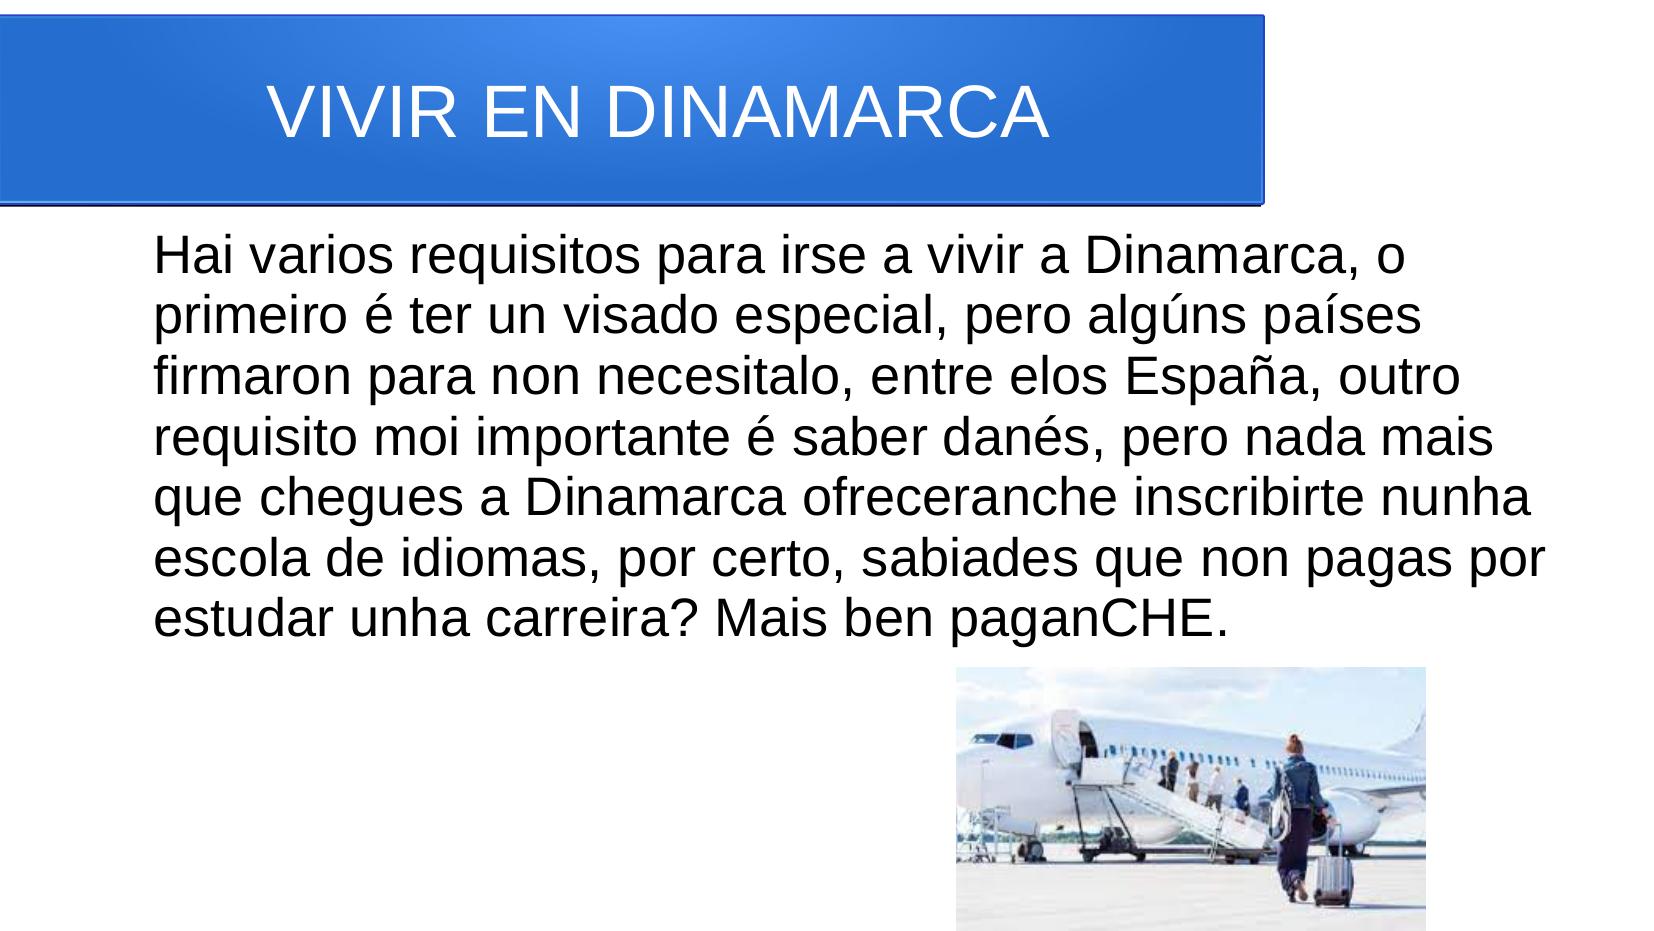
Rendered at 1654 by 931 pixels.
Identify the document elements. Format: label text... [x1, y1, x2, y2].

picture [956, 667, 1426, 931]
title VIVIR EN DINAMARCA [82, 35, 1235, 189]
list Hai varios requisitos para irse a vivir a Dinamarca, o primeiro é ter un visado especial, pero algúns países firmaron para non necesitalo, entre elos España, outro requisito moi importante é saber danés, pero nada mais que chegues a Dinamarca ofreceranche inscribirte nunha escola de idiomas, por certo, sabiades que non pagas por estudar unha carreira? Mais ben paganCHE. [82, 224, 1571, 764]
